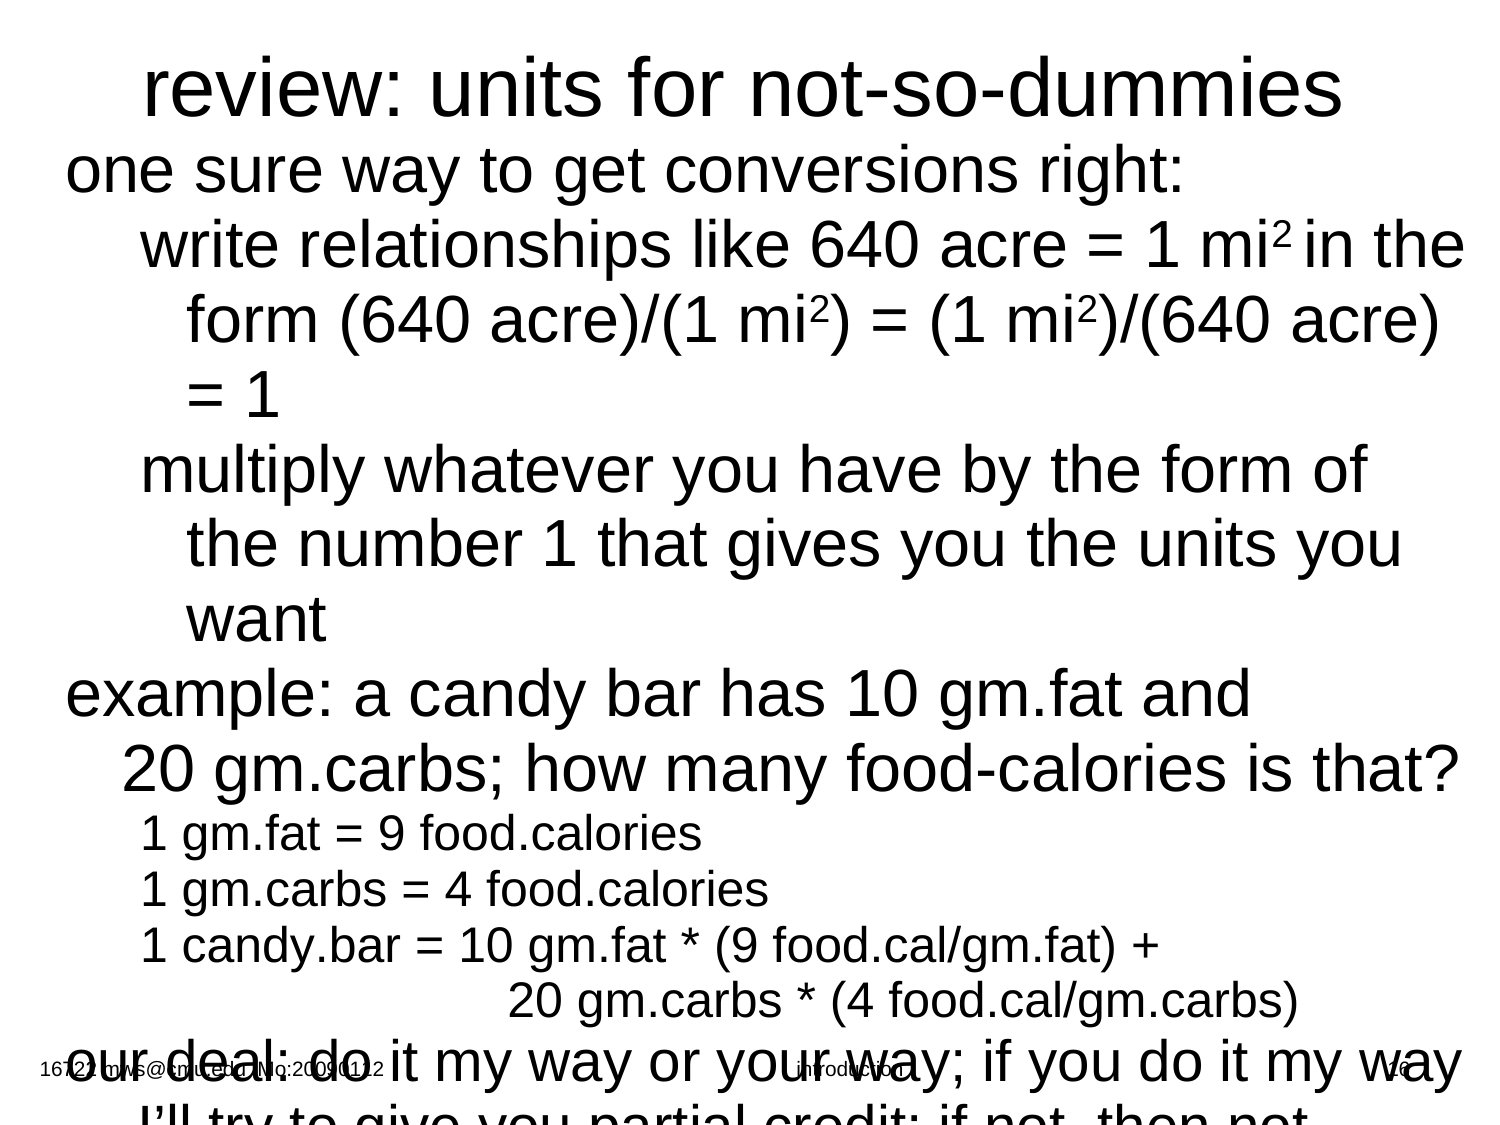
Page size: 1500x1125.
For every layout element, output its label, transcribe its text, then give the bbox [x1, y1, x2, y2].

list one sure way to get conversions right: write relationships like 640 acre = 1 mi2 in the form (640 acre)/(1 mi2) = (1 mi2)/(640 acre) = 1 multiply whatever you have by the form of the number 1 that gives you the units you want example: a candy bar has 10 gm.fat and 20 gm.carbs; how many food-calories is that? 1 gm.fat = 9 food.calories 1 gm.carbs = 4 food.calories 1 candy.bar = 10 gm.fat * (9 food.cal/gm.fat) + 20 gm.carbs * (4 food.cal/gm.carbs) our deal: do it my way or your way; if you do it my way I’ll try to give you partial credit; if not, then not ... [50, 124, 1484, 1125]
title review: units for not-so-dummies [62, 29, 1426, 124]
